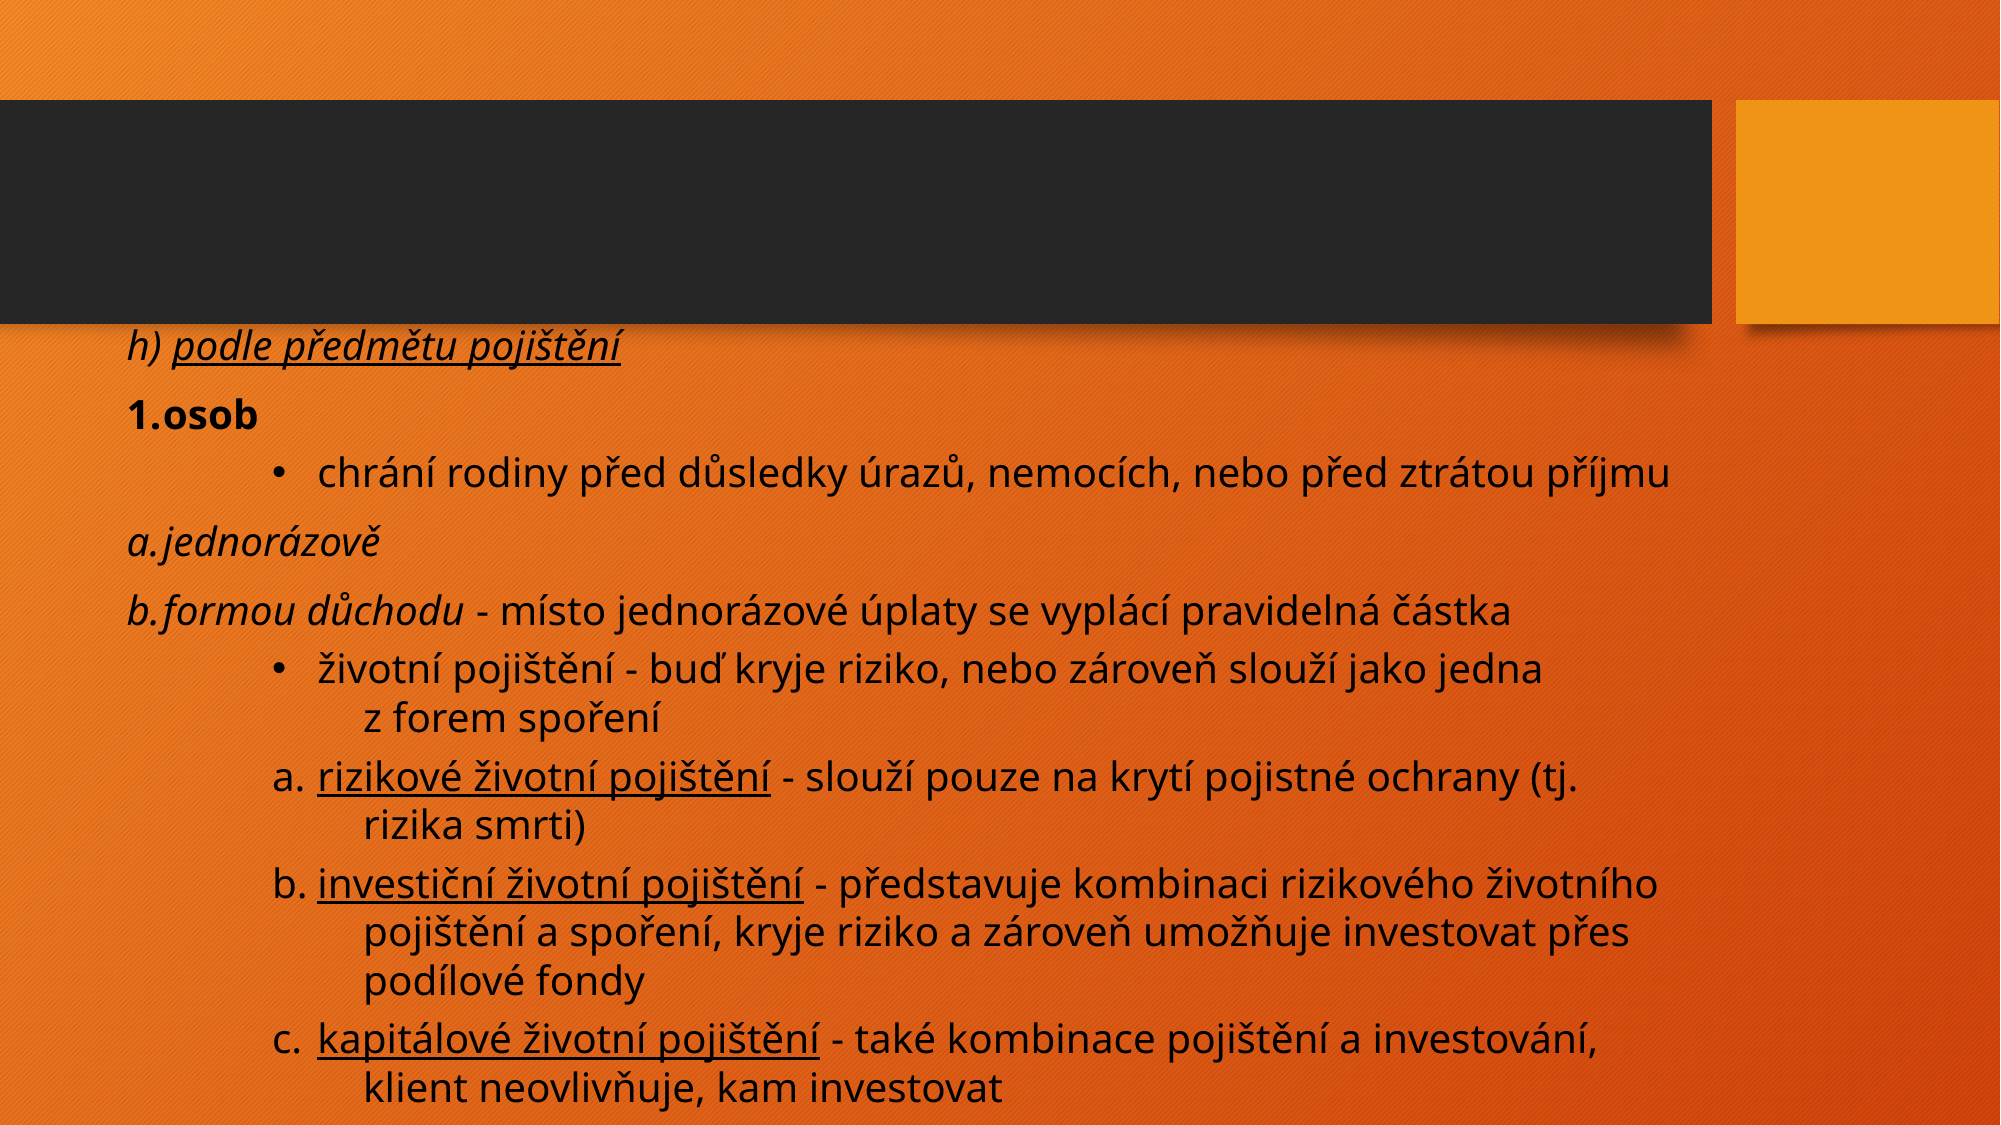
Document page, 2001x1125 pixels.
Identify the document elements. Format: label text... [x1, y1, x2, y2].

list h) podle předmětu pojištění osob chrání rodiny před důsledky úrazů, nemocích, nebo před ztrátou příjmu jednorázově formou důchodu - místo jednorázové úplaty se vyplácí pravidelná částka životní pojištění - buď kryje riziko, nebo zároveň slouží jako jedna z forem spoření rizikové životní pojištění - slouží pouze na krytí pojistné ochrany (tj. rizika smrti) investiční životní pojištění - představuje kombinaci rizikového životního pojištění a spoření, kryje riziko a zároveň umožňuje investovat přes podílové fondy kapitálové životní pojištění - také kombinace pojištění a investování, klient neovlivňuje, kam investovat [111, 317, 1689, 1125]
